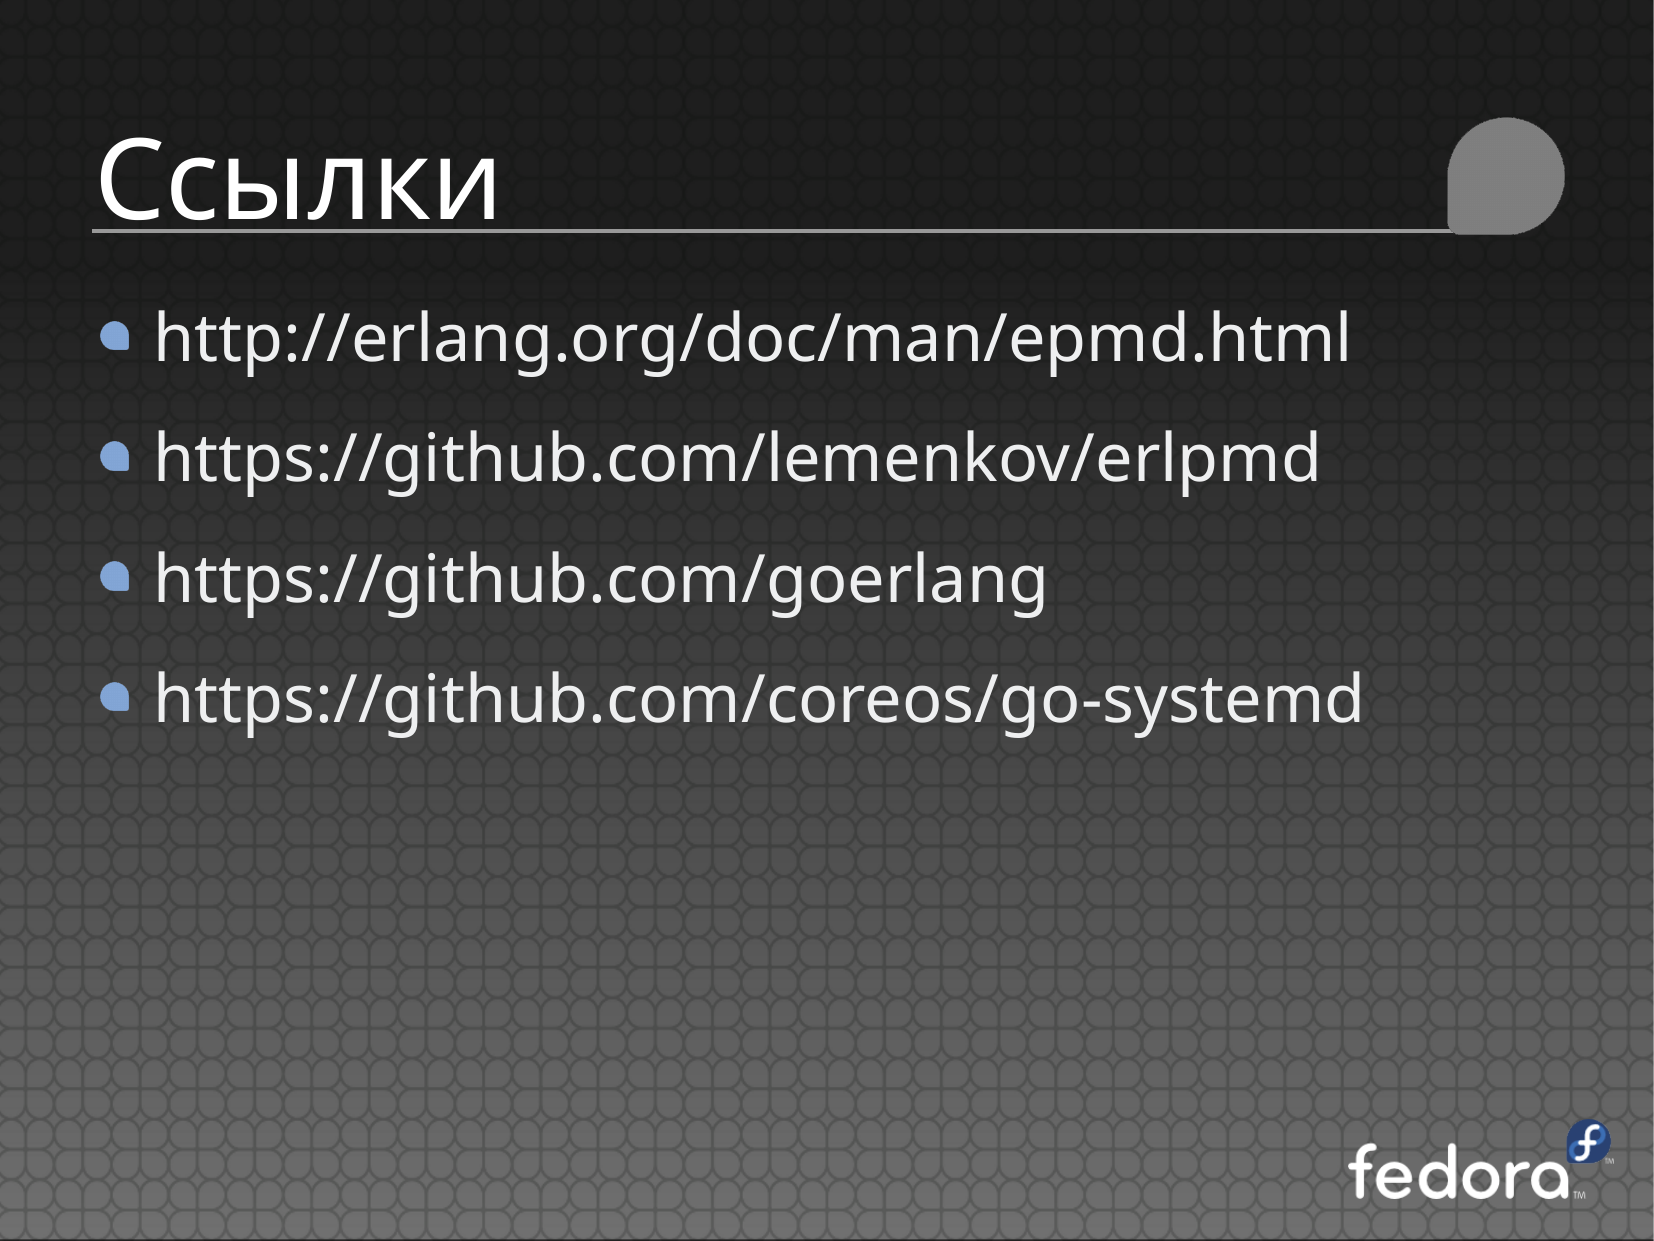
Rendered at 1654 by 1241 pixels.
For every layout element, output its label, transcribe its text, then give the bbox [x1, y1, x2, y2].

picture [0, 0, 1654, 1241]
list http://erlang.org/doc/man/epmd.html https://github.com/lemenkov/erlpmd https://github.com/goerlang https://github.com/coreos/go-systemd [82, 290, 1571, 1094]
title Ссылки [94, 100, 1426, 251]
